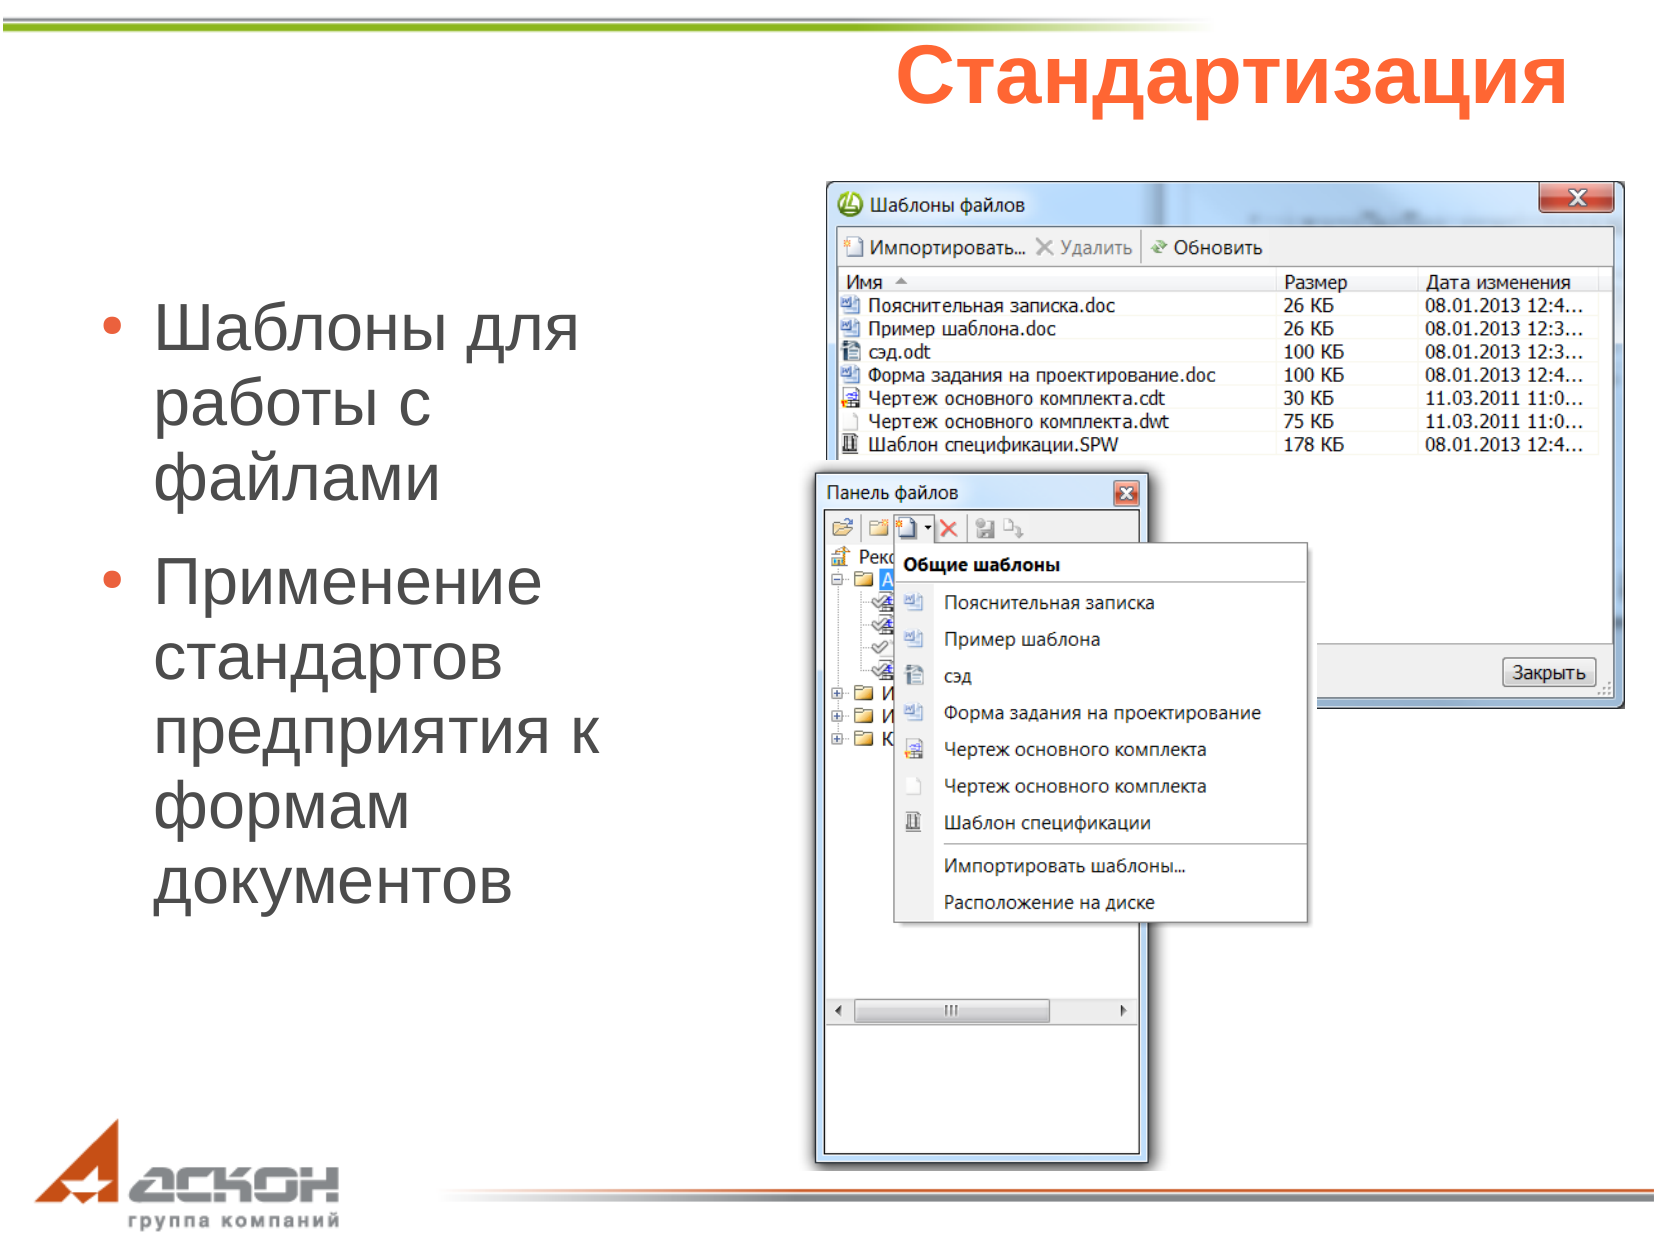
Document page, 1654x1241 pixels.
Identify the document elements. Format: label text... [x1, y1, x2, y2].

picture [3, 0, 1654, 1241]
title Стандартизация [82, 28, 1571, 122]
list Шаблоны для работы с файлами Применение стандартов предприятия к формам документов [82, 290, 698, 1109]
